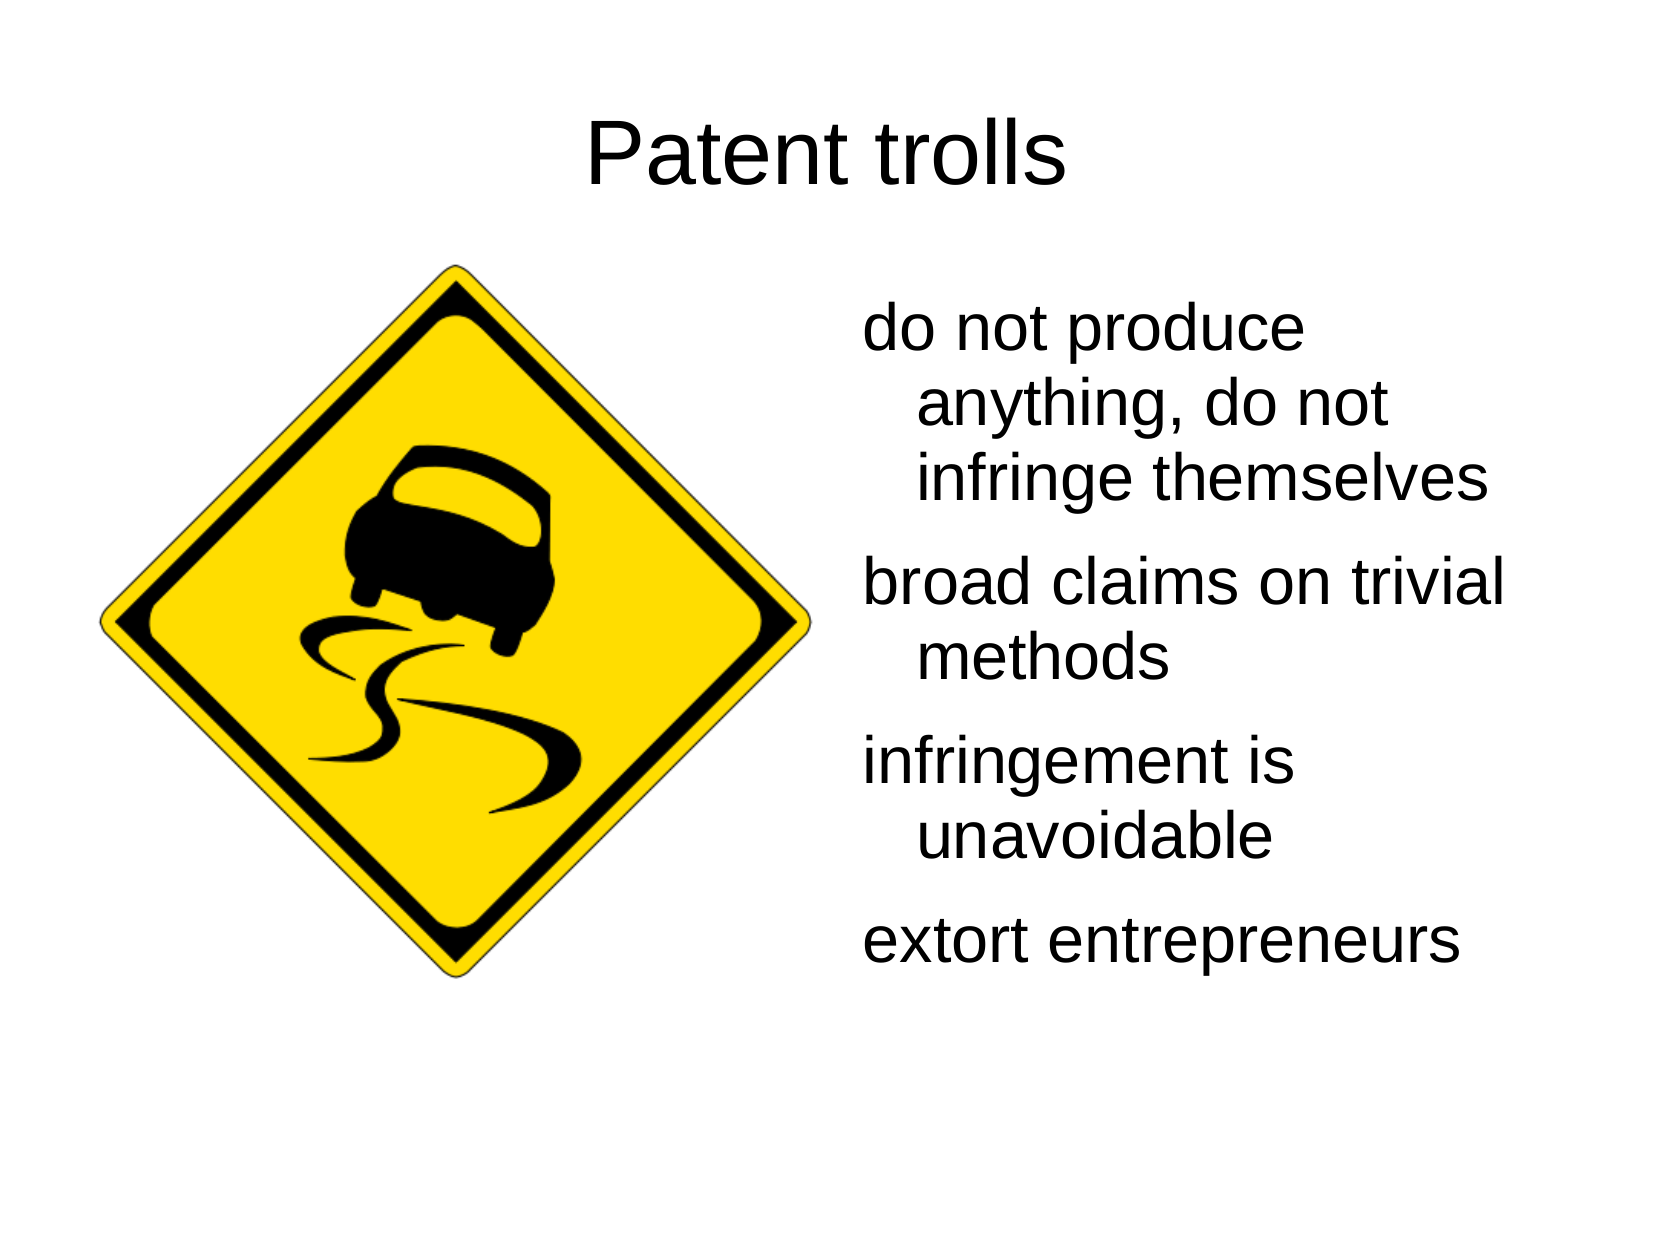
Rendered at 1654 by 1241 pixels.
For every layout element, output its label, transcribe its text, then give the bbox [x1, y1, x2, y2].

picture [94, 262, 814, 982]
list do not produce anything, do not infringe themselves broad claims on trivial methods infringement is unavoidable extort entrepreneurs [845, 290, 1572, 1109]
title Patent trolls [82, 49, 1571, 257]
